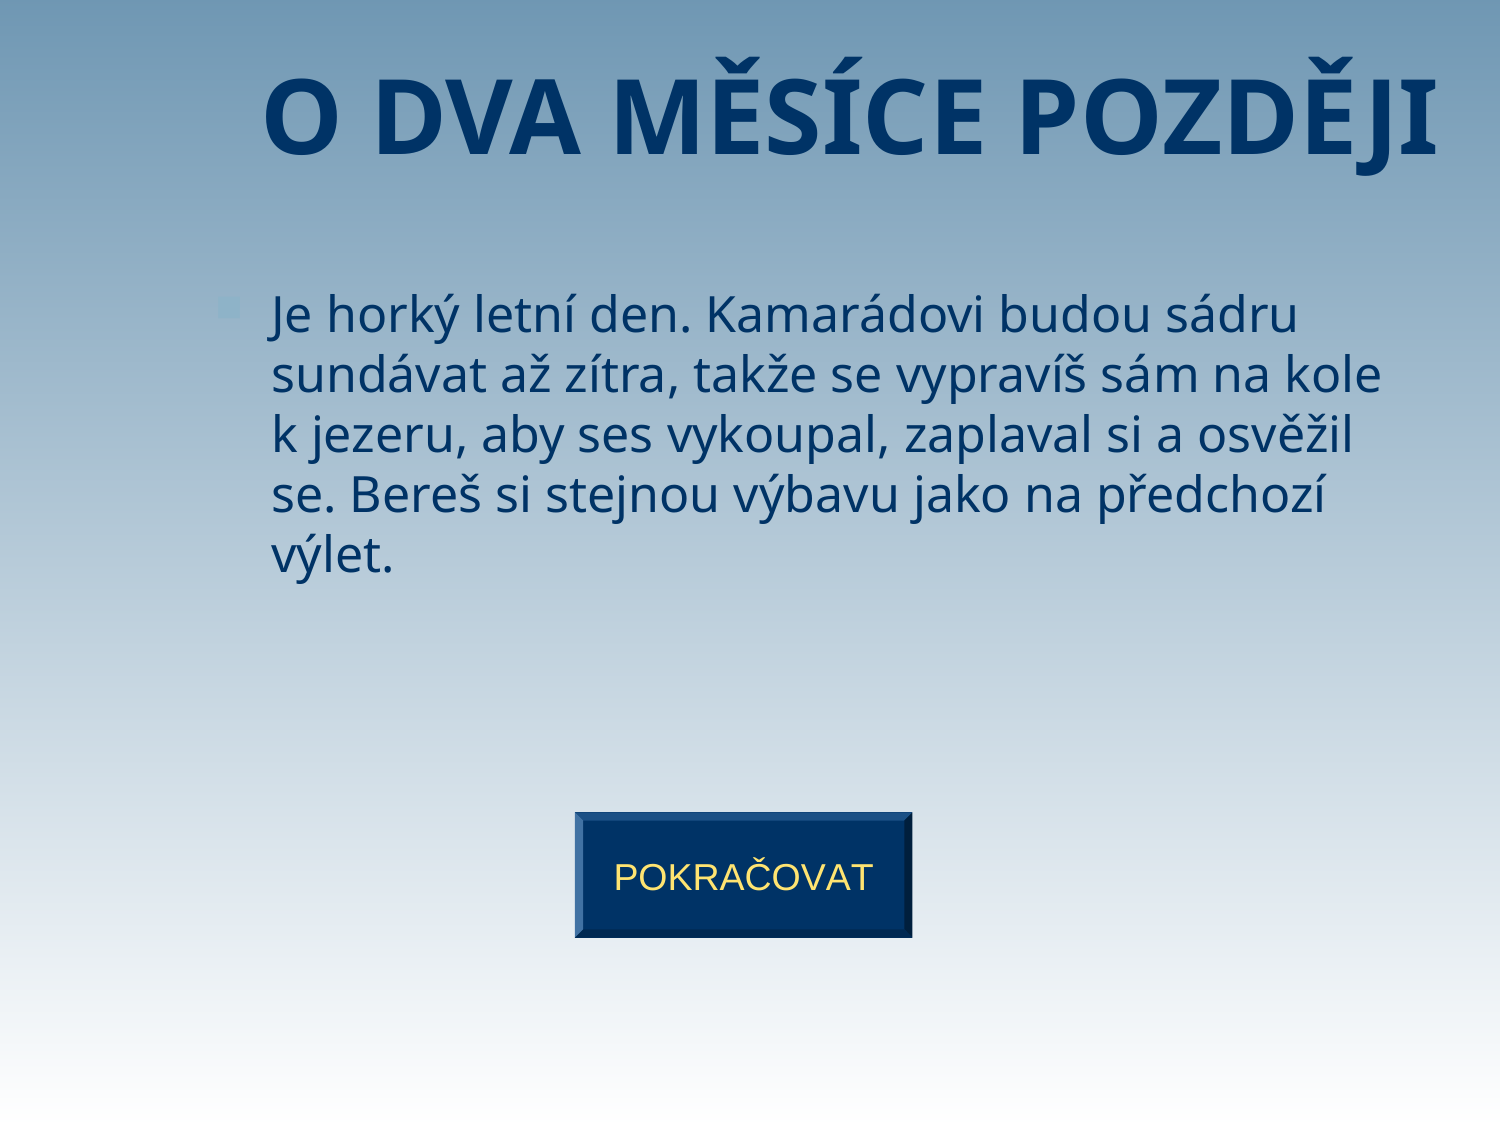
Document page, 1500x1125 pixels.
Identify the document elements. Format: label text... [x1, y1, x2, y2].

title O DVA MĚSÍCE POZDĚJI [199, 24, 1500, 201]
text_box POKRAČOVAT [584, 821, 904, 929]
title Kde všude platí číslo 112 jako tísňové volání? [576, 812, 911, 821]
list Je horký letní den. Kamarádovi budou sádru sundávat až zítra, takže se vypravíš sám na kole k jezeru, aby ses vykoupal, zaplaval si a osvěžil se. Bereš si stejnou výbavu jako na předchozí výlet. [199, 274, 1413, 1051]
